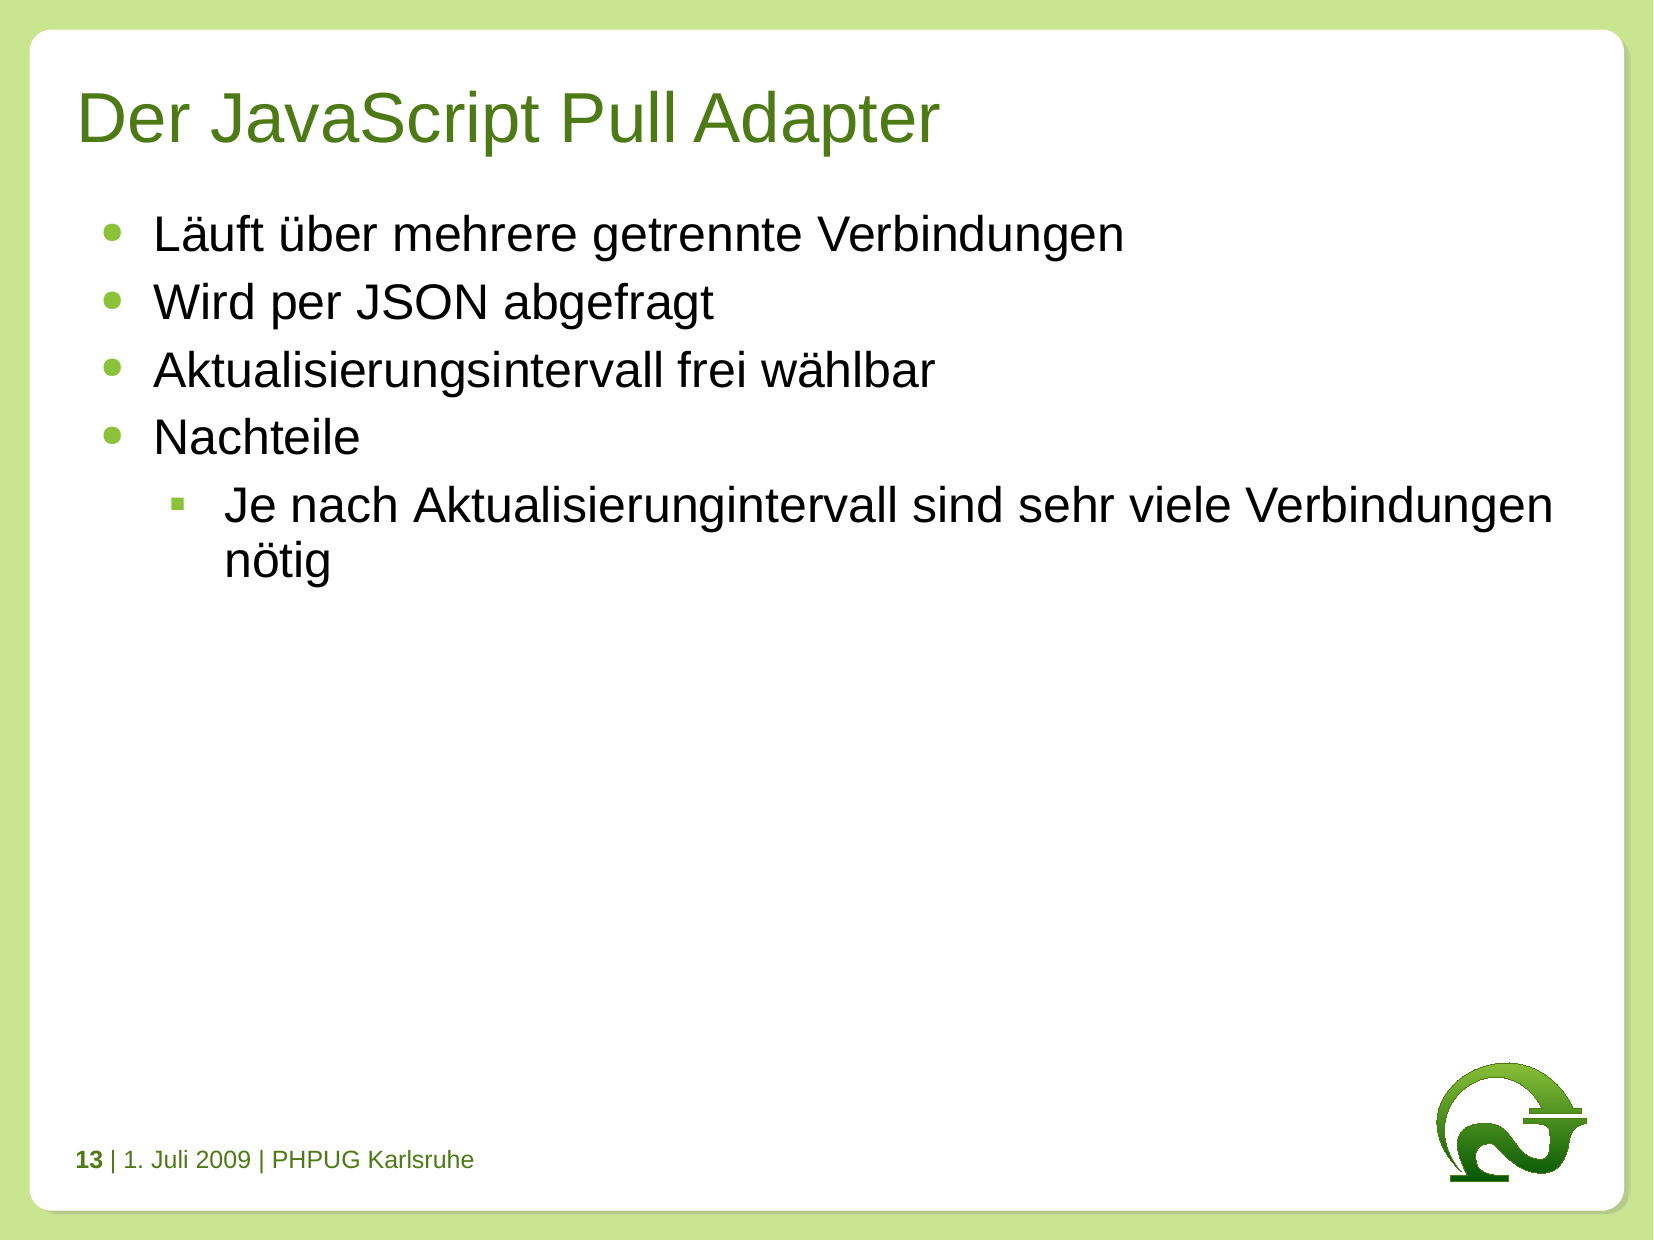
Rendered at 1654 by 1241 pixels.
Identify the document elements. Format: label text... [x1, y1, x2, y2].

list Läuft über mehrere getrennte Verbindungen Wird per JSON abgefragt Aktualisierungsintervall frei wählbar Nachteile Je nach Aktualisierungintervall sind sehr viele Verbindungen nötig [82, 206, 1565, 1093]
title Der JavaScript Pull Adapter [76, 59, 1565, 178]
